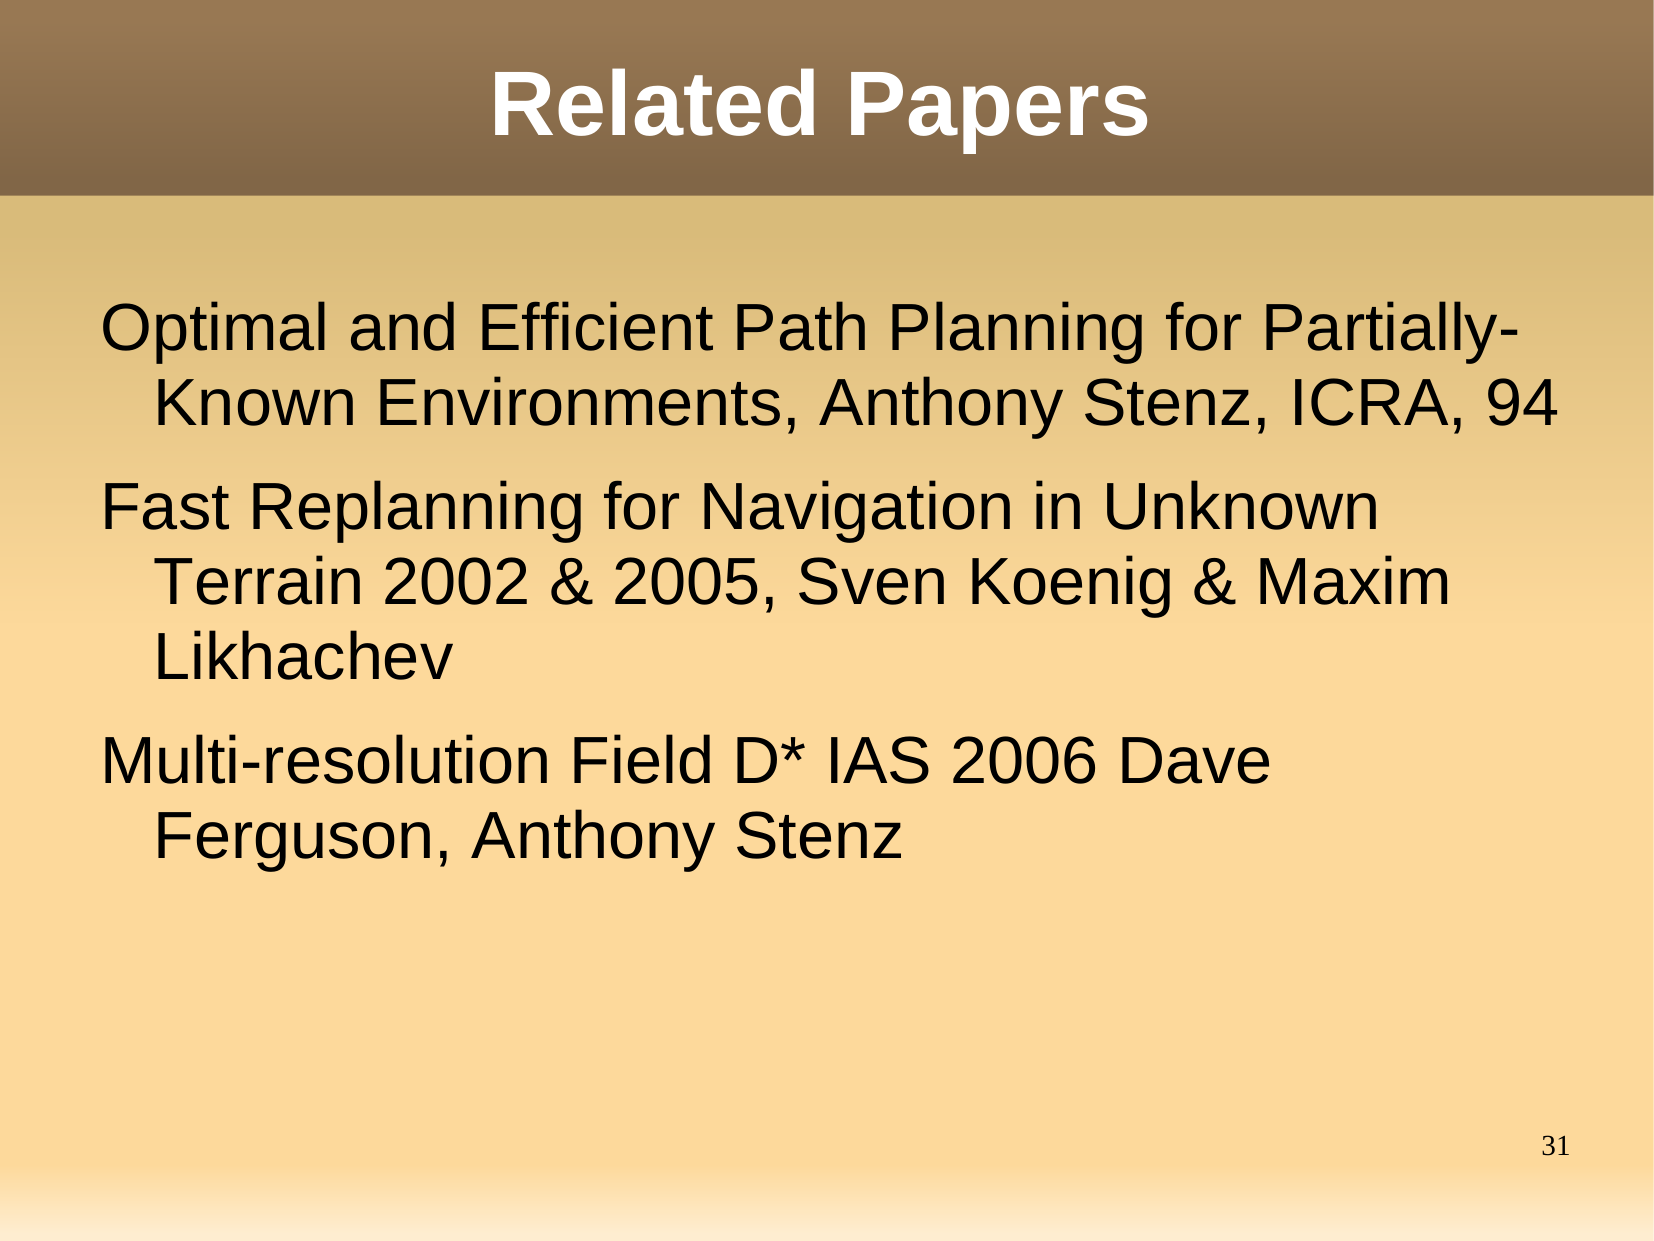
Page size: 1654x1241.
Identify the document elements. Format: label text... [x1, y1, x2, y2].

picture [0, 0, 1654, 1241]
title Related Papers [76, 7, 1565, 200]
list Optimal and Efficient Path Planning for Partially-Known Environments, Anthony Stenz, ICRA, 94 Fast Replanning for Navigation in Unknown Terrain 2002 & 2005, Sven Koenig & Maxim Likhachev Multi-resolution Field D* IAS 2006 Dave Ferguson, Anthony Stenz [82, 290, 1571, 1094]
